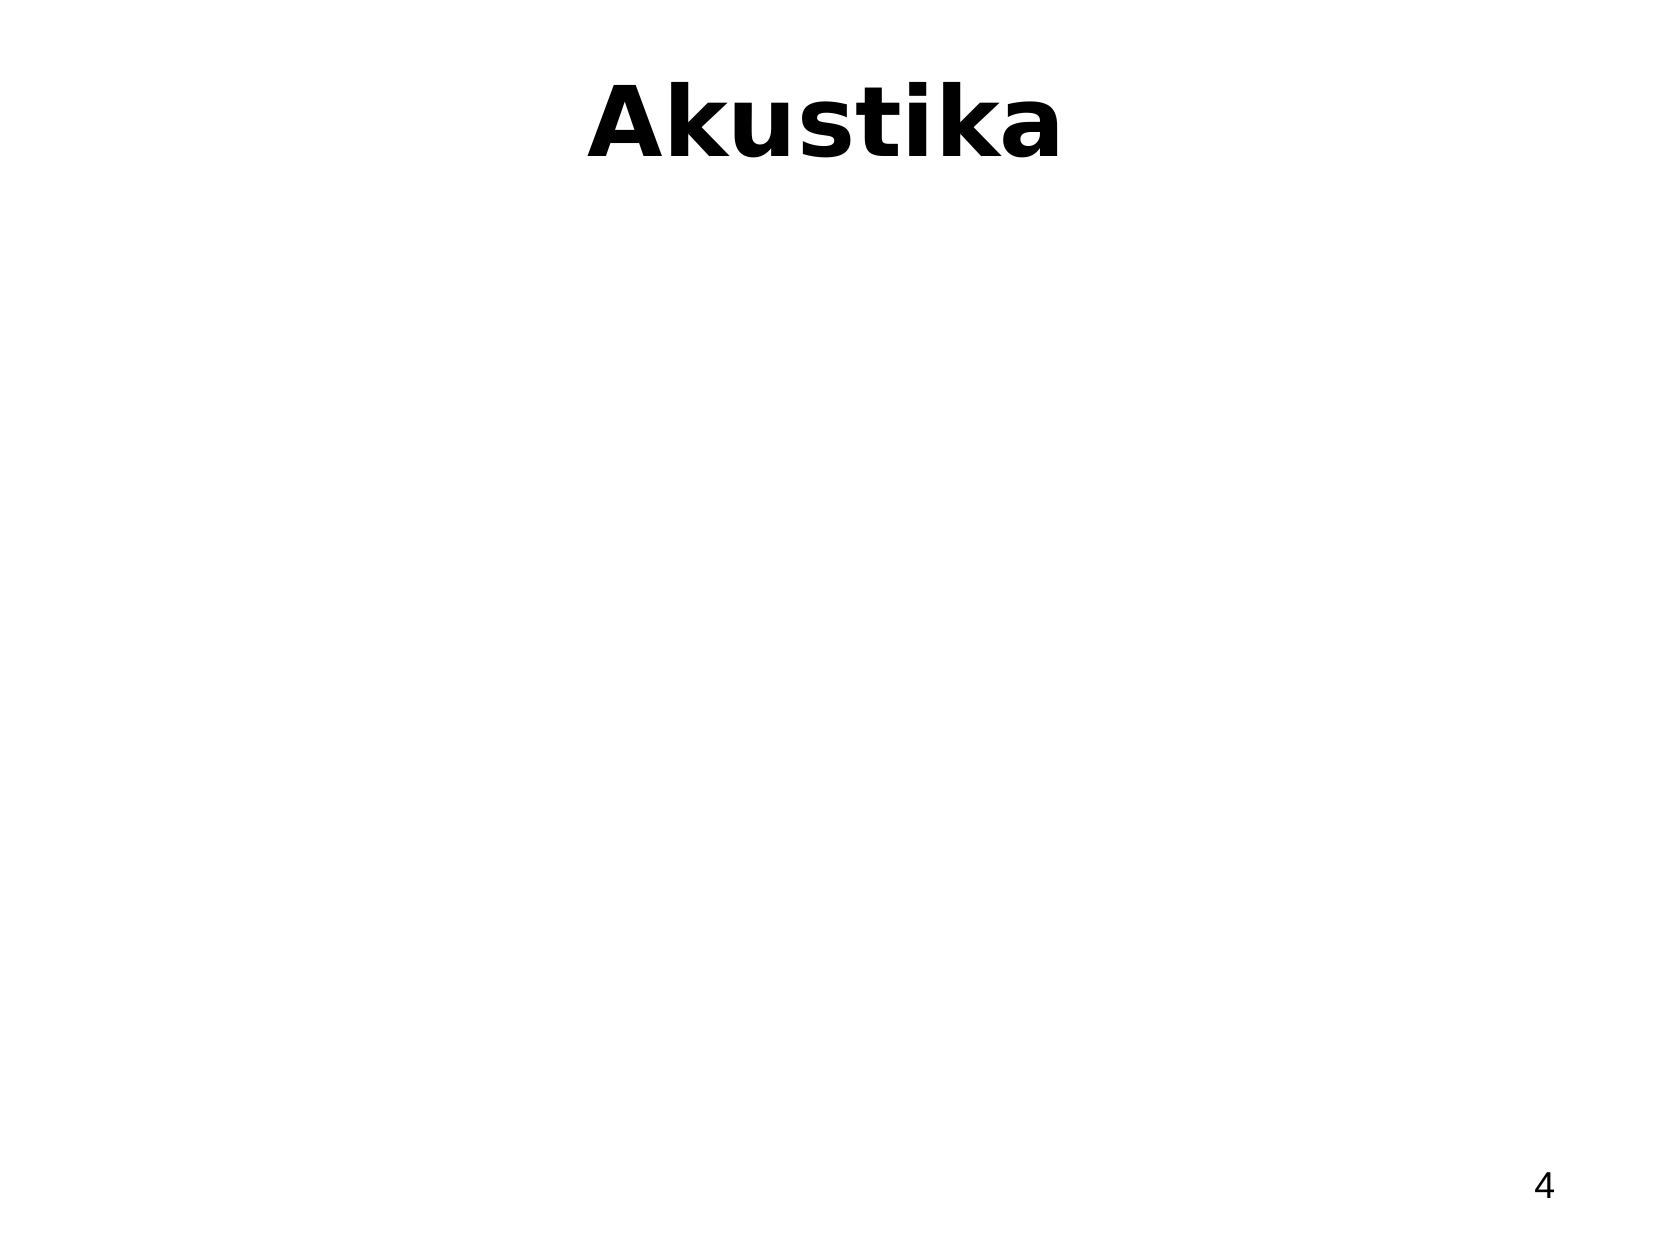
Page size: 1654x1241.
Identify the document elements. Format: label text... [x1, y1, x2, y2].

title Akustika [82, 49, 1571, 196]
